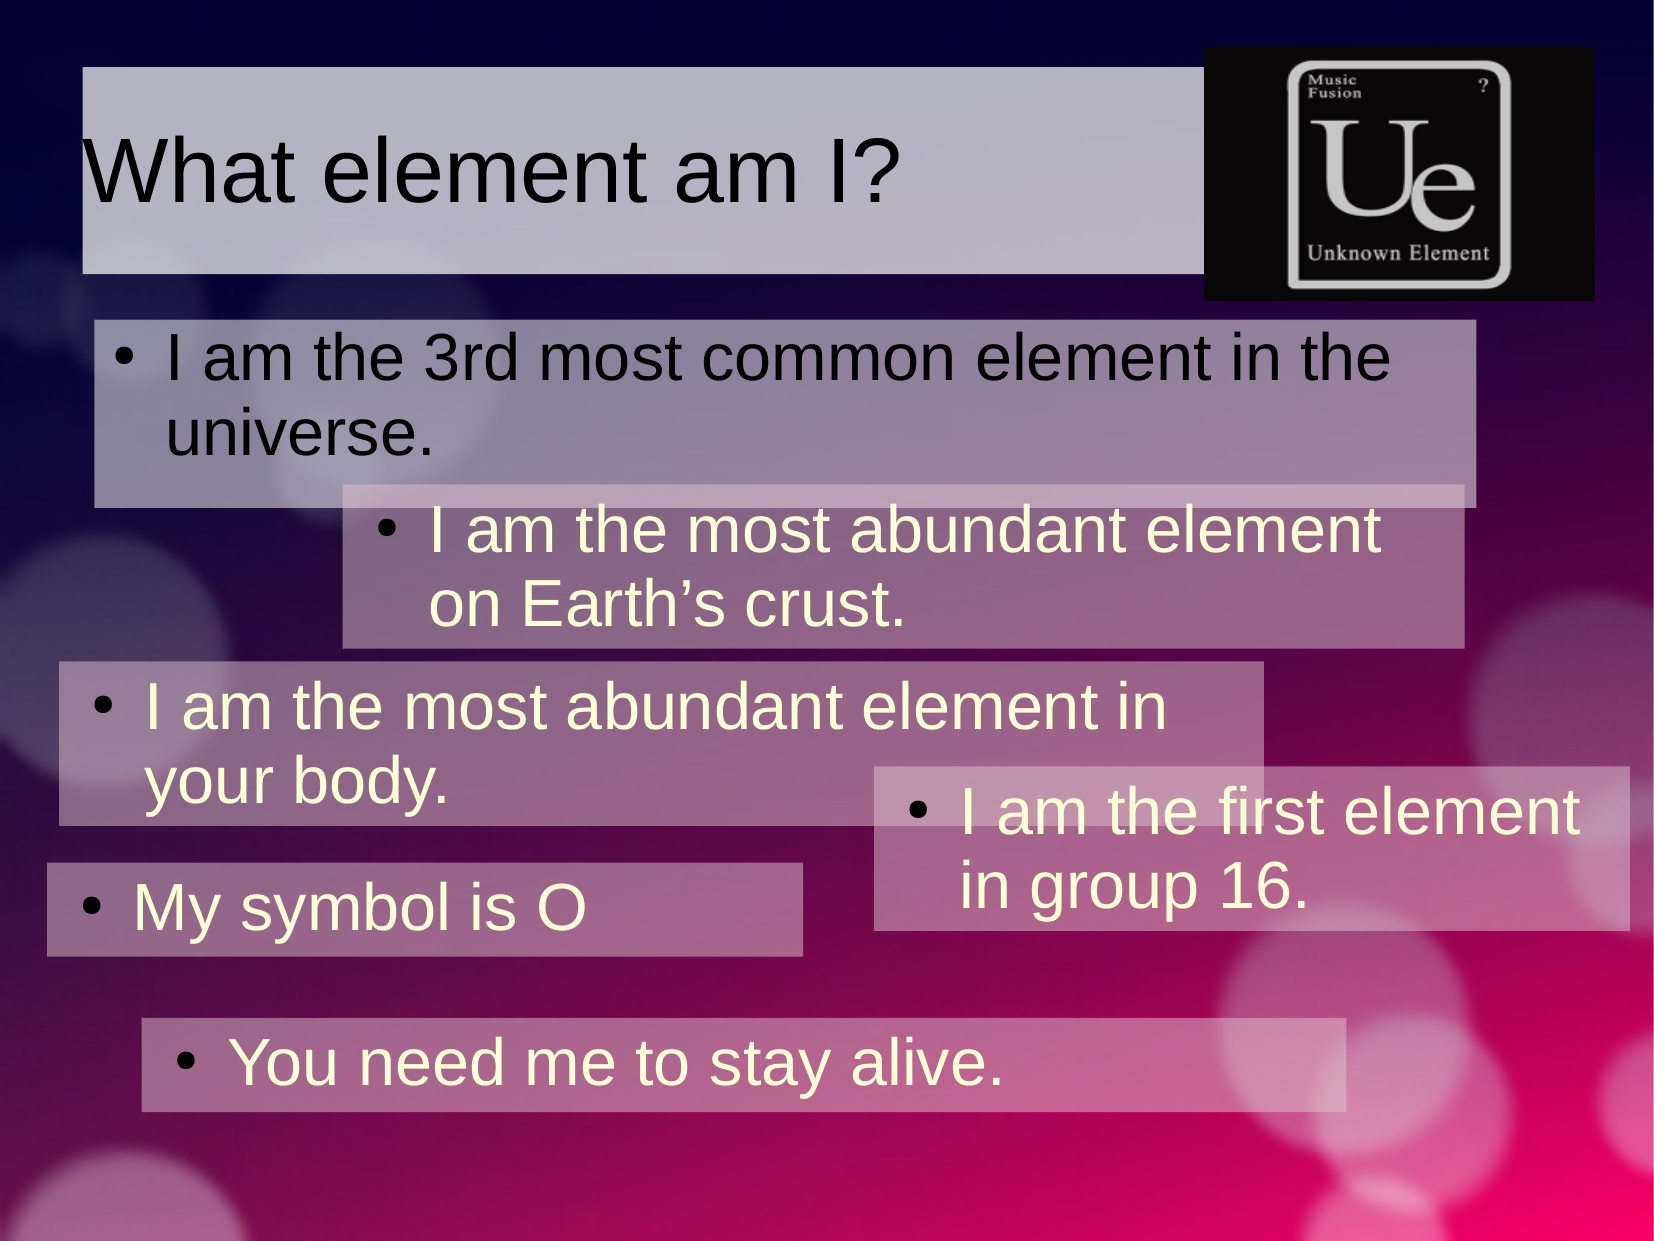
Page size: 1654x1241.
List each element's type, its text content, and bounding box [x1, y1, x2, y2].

text_box I am the most abundant element in your body. [59, 661, 1264, 825]
title What element am I? [82, 67, 1204, 275]
text_box I am the first element in group 16. [874, 766, 1630, 930]
text_box I am the most abundant element on Earth’s crust. [342, 484, 1465, 648]
list I am the 3rd most common element in the universe. [94, 319, 1477, 508]
picture [0, 0, 1654, 1241]
text_box My symbol is O [47, 862, 804, 957]
text_box You need me to stay alive. [141, 1017, 1347, 1113]
